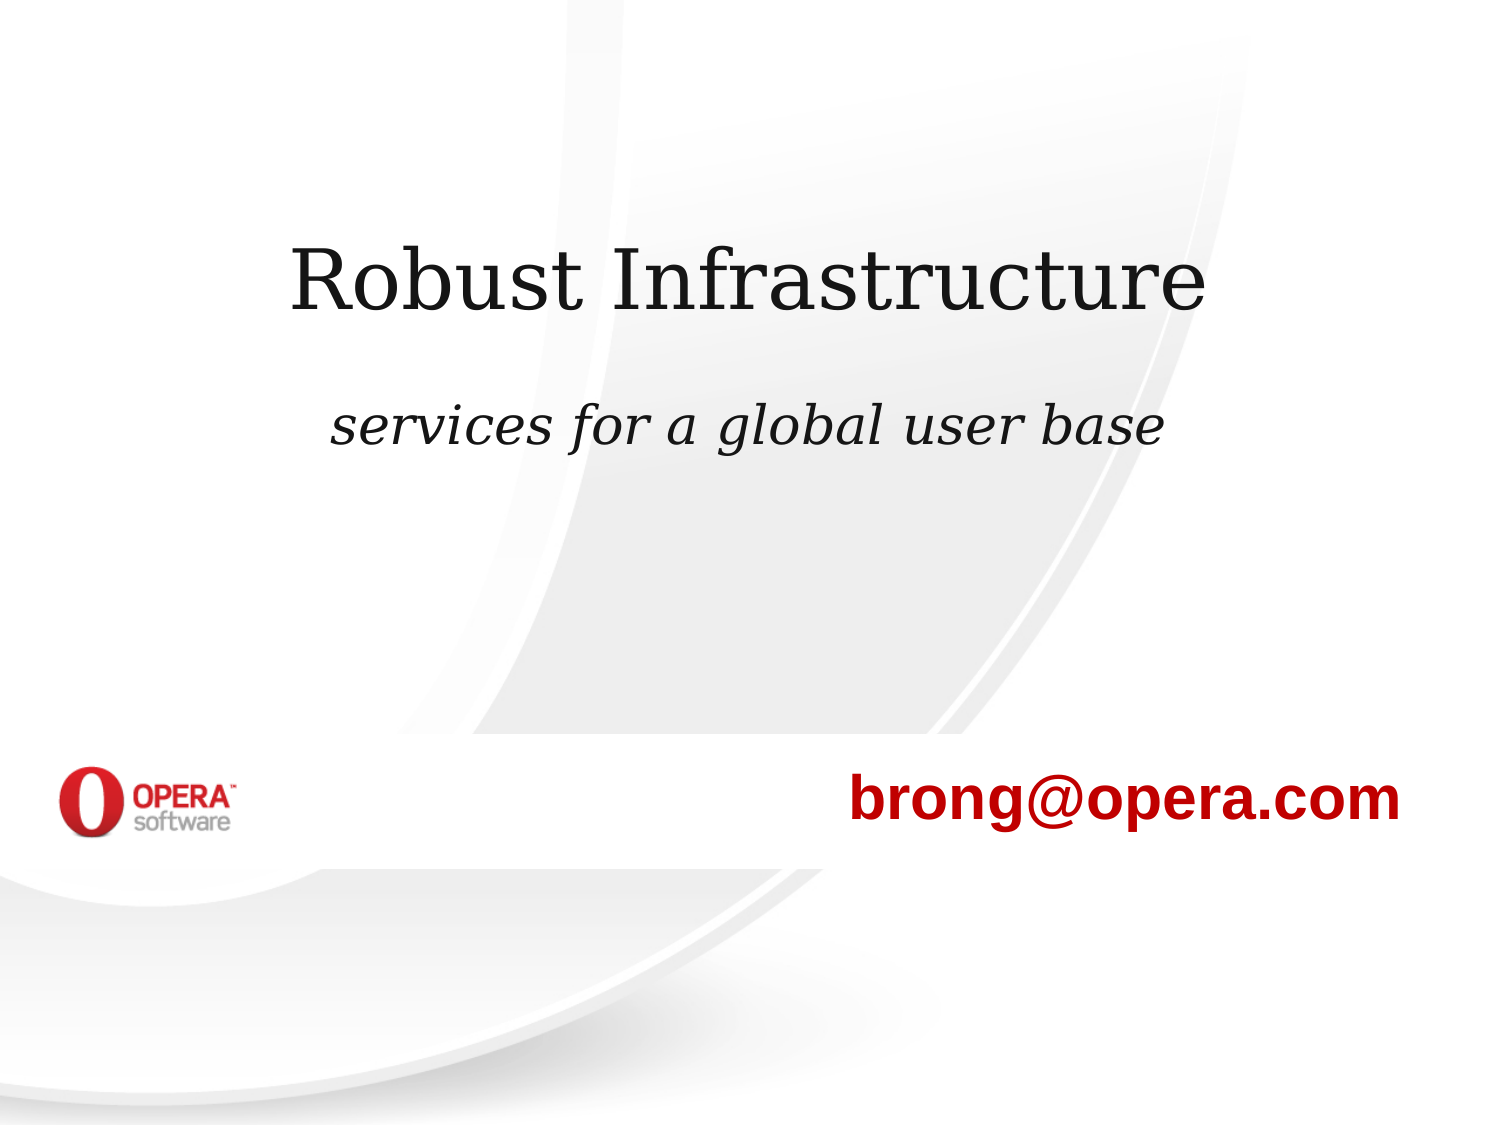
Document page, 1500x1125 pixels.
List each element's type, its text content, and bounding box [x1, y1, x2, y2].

text_box Robust Infrastructure services for a global user base [205, 218, 1294, 464]
picture [0, 0, 1500, 1125]
text_box brong@opera.com [828, 750, 1418, 840]
